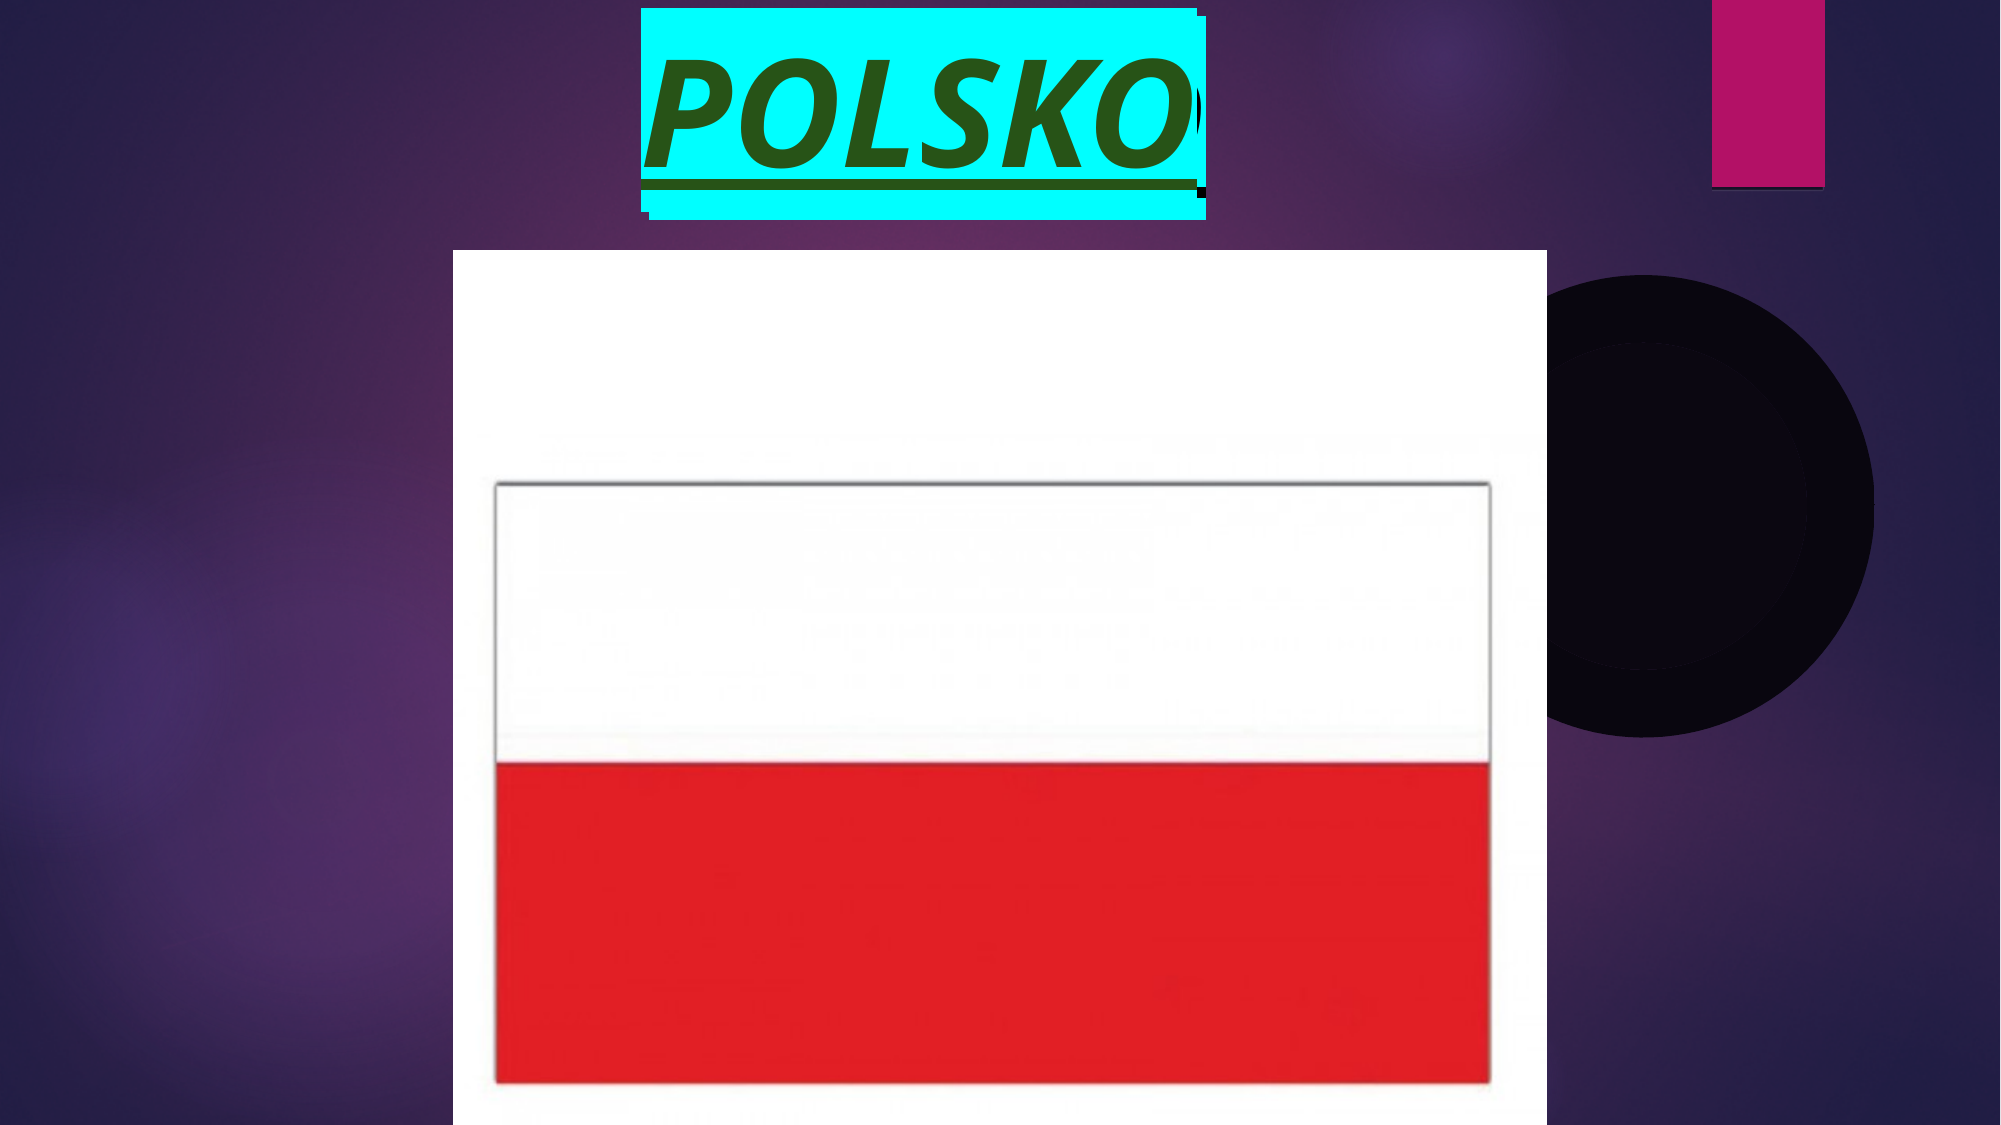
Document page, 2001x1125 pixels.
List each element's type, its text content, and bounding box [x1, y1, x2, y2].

picture [453, 250, 1547, 1125]
title POLSKO [625, 0, 1971, 386]
